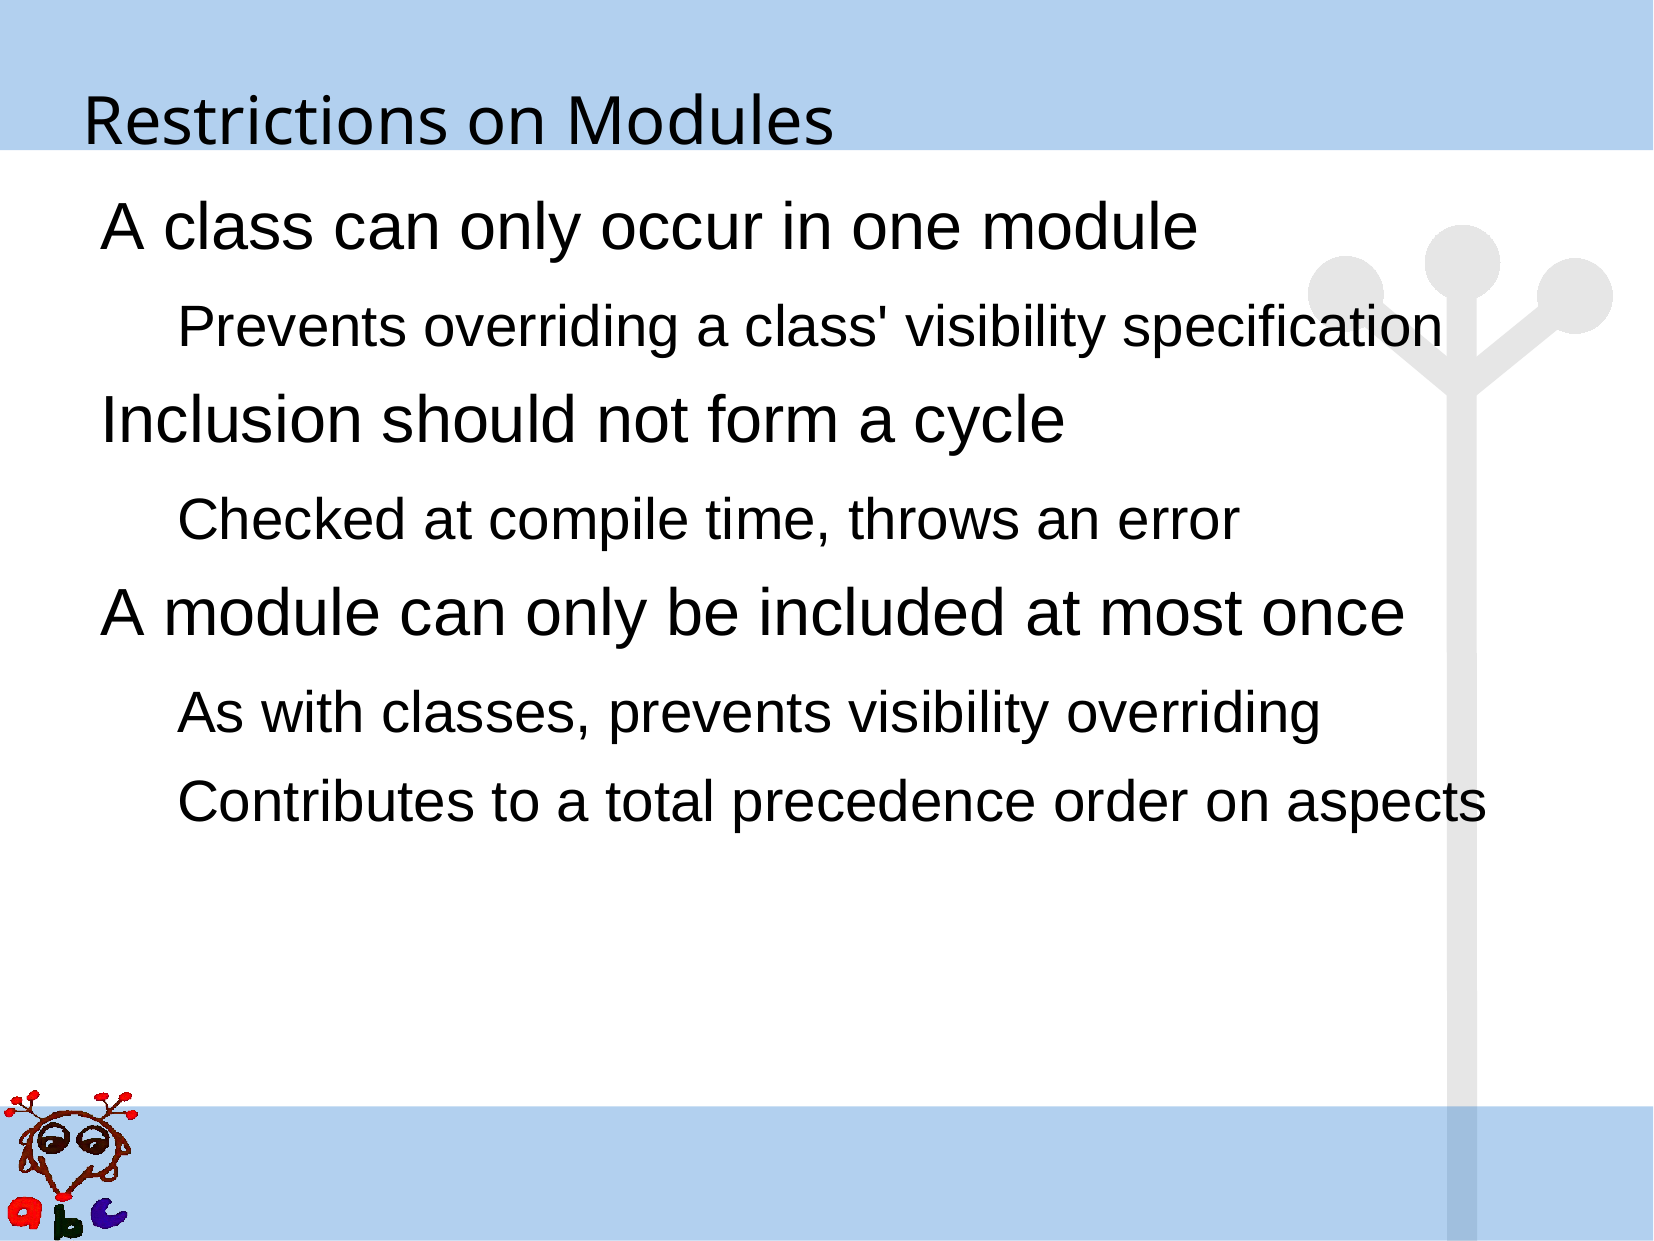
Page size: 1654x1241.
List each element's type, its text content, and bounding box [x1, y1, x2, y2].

picture [0, 1088, 139, 1241]
list A class can only occur in one module Prevents overriding a class' visibility specification Inclusion should not form a cycle Checked at compile time, throws an error A module can only be included at most once As with classes, prevents visibility overriding Contributes to a total precedence order on aspects [82, 189, 1571, 1053]
title Restrictions on Modules [82, 49, 1576, 188]
